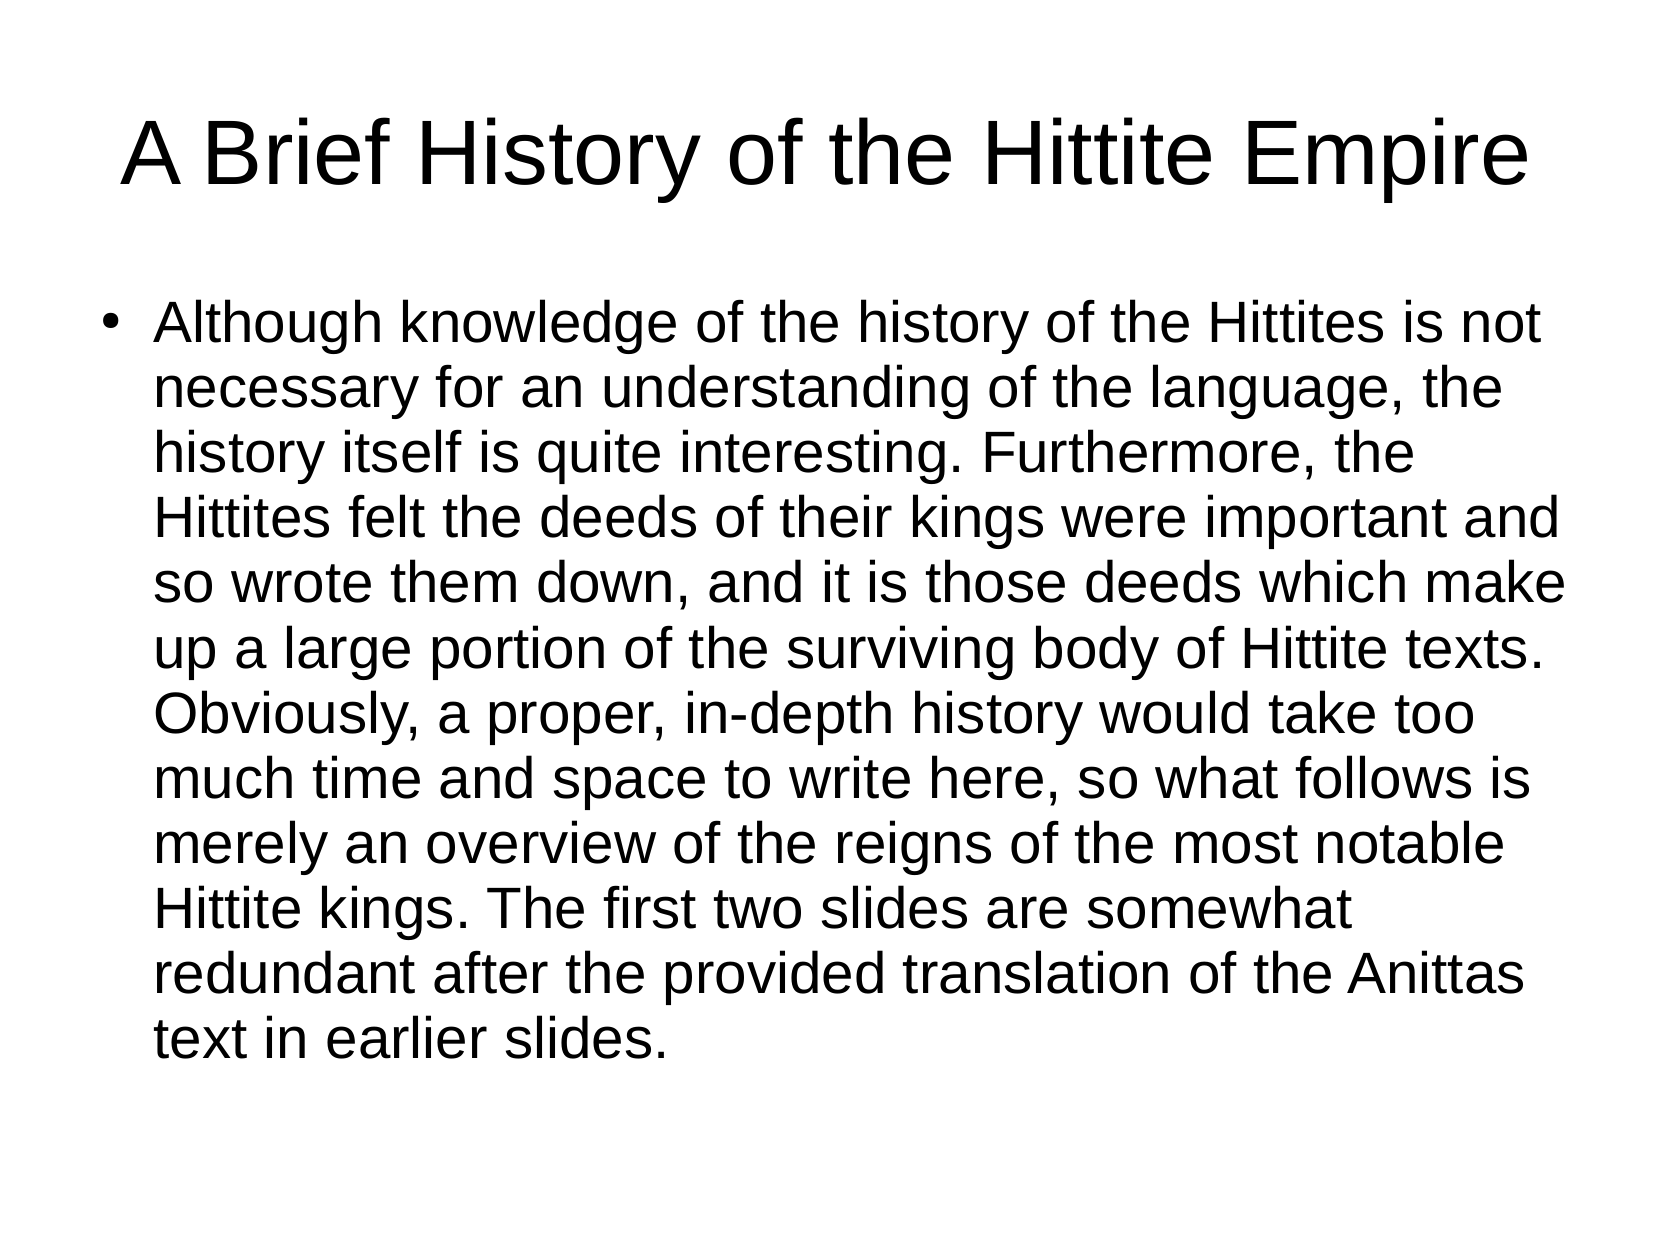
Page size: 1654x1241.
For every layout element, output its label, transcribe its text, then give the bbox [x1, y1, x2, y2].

title A Brief History of the Hittite Empire [82, 49, 1571, 257]
list Although knowledge of the history of the Hittites is not necessary for an understanding of the language, the history itself is quite interesting. Furthermore, the Hittites felt the deeds of their kings were important and so wrote them down, and it is those deeds which make up a large portion of the surviving body of Hittite texts. Obviously, a proper, in-depth history would take too much time and space to write here, so what follows is merely an overview of the reigns of the most notable Hittite kings. The first two slides are somewhat redundant after the provided translation of the Anittas text in earlier slides. [82, 290, 1571, 1109]
